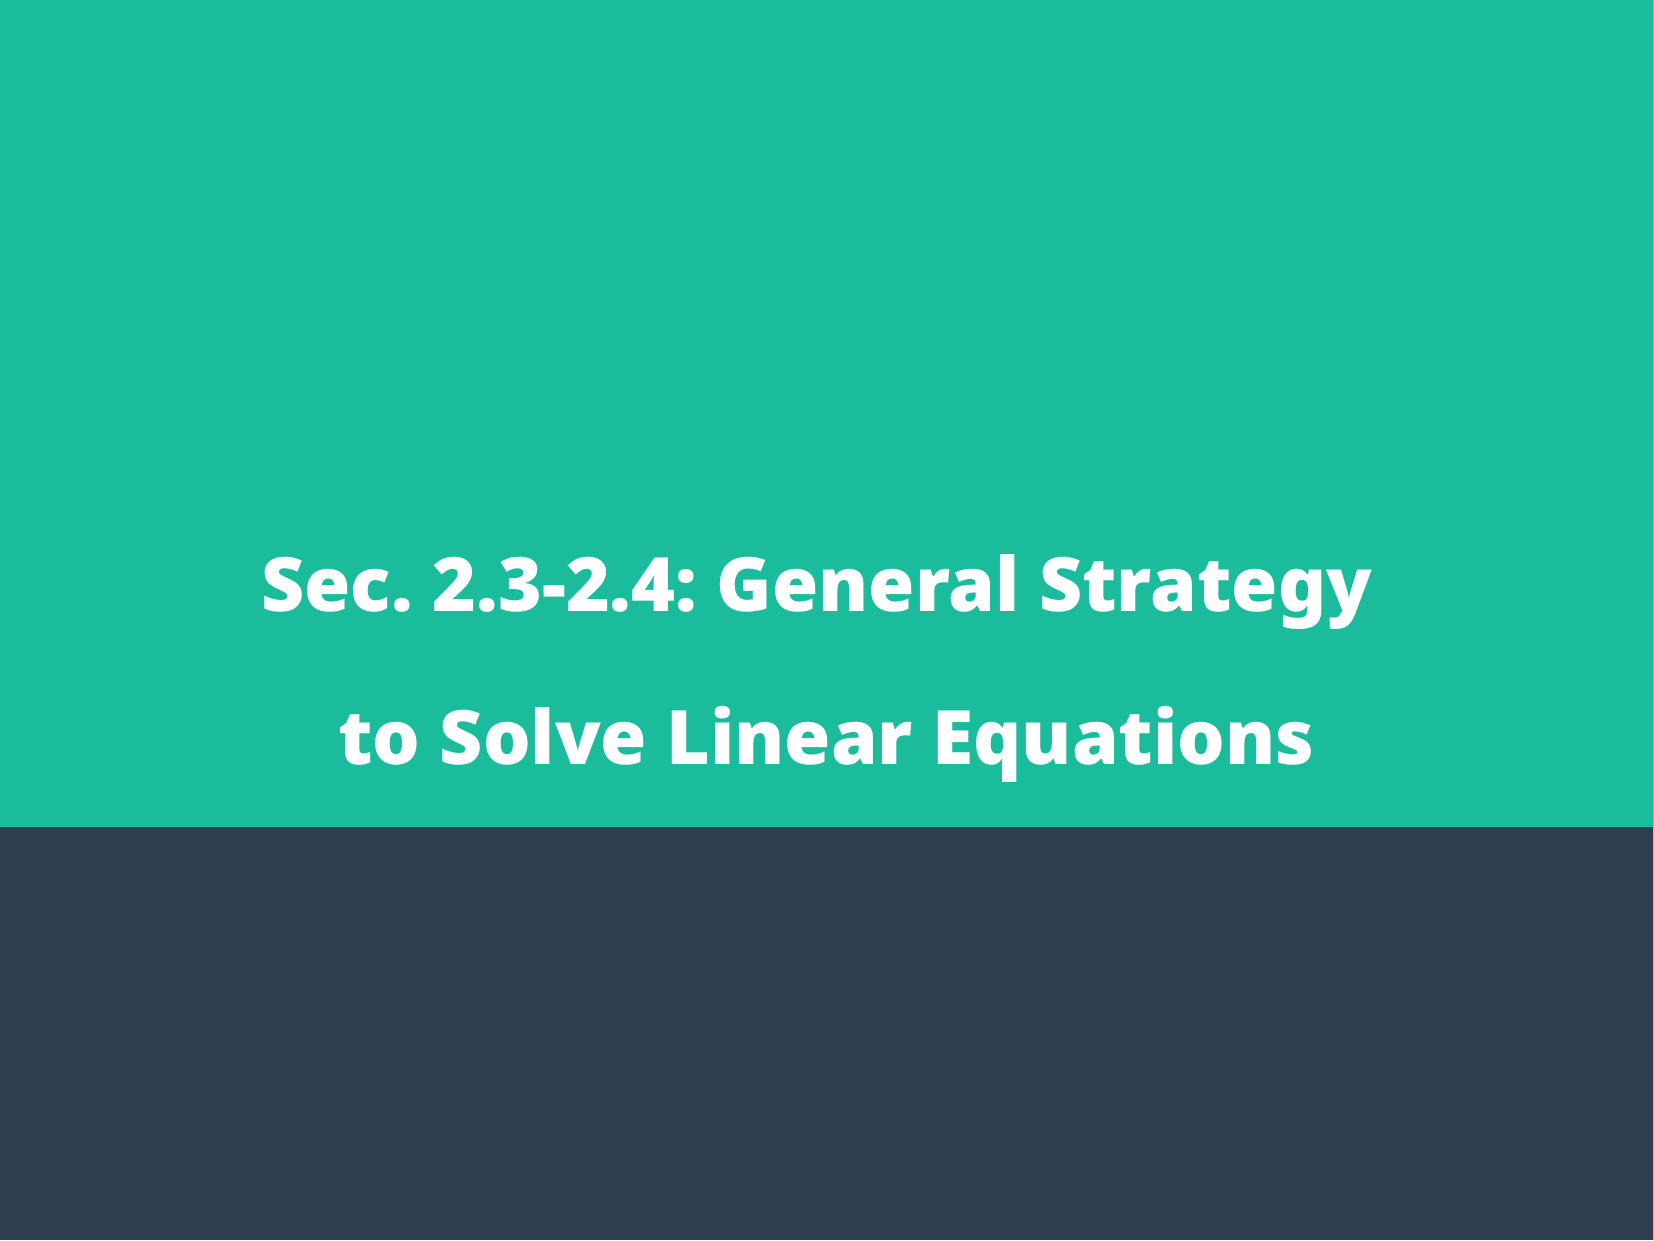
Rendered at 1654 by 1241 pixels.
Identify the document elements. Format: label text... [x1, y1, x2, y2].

title Sec. 2.3-2.4: General Strategy to Solve Linear Equations [59, 480, 1595, 778]
